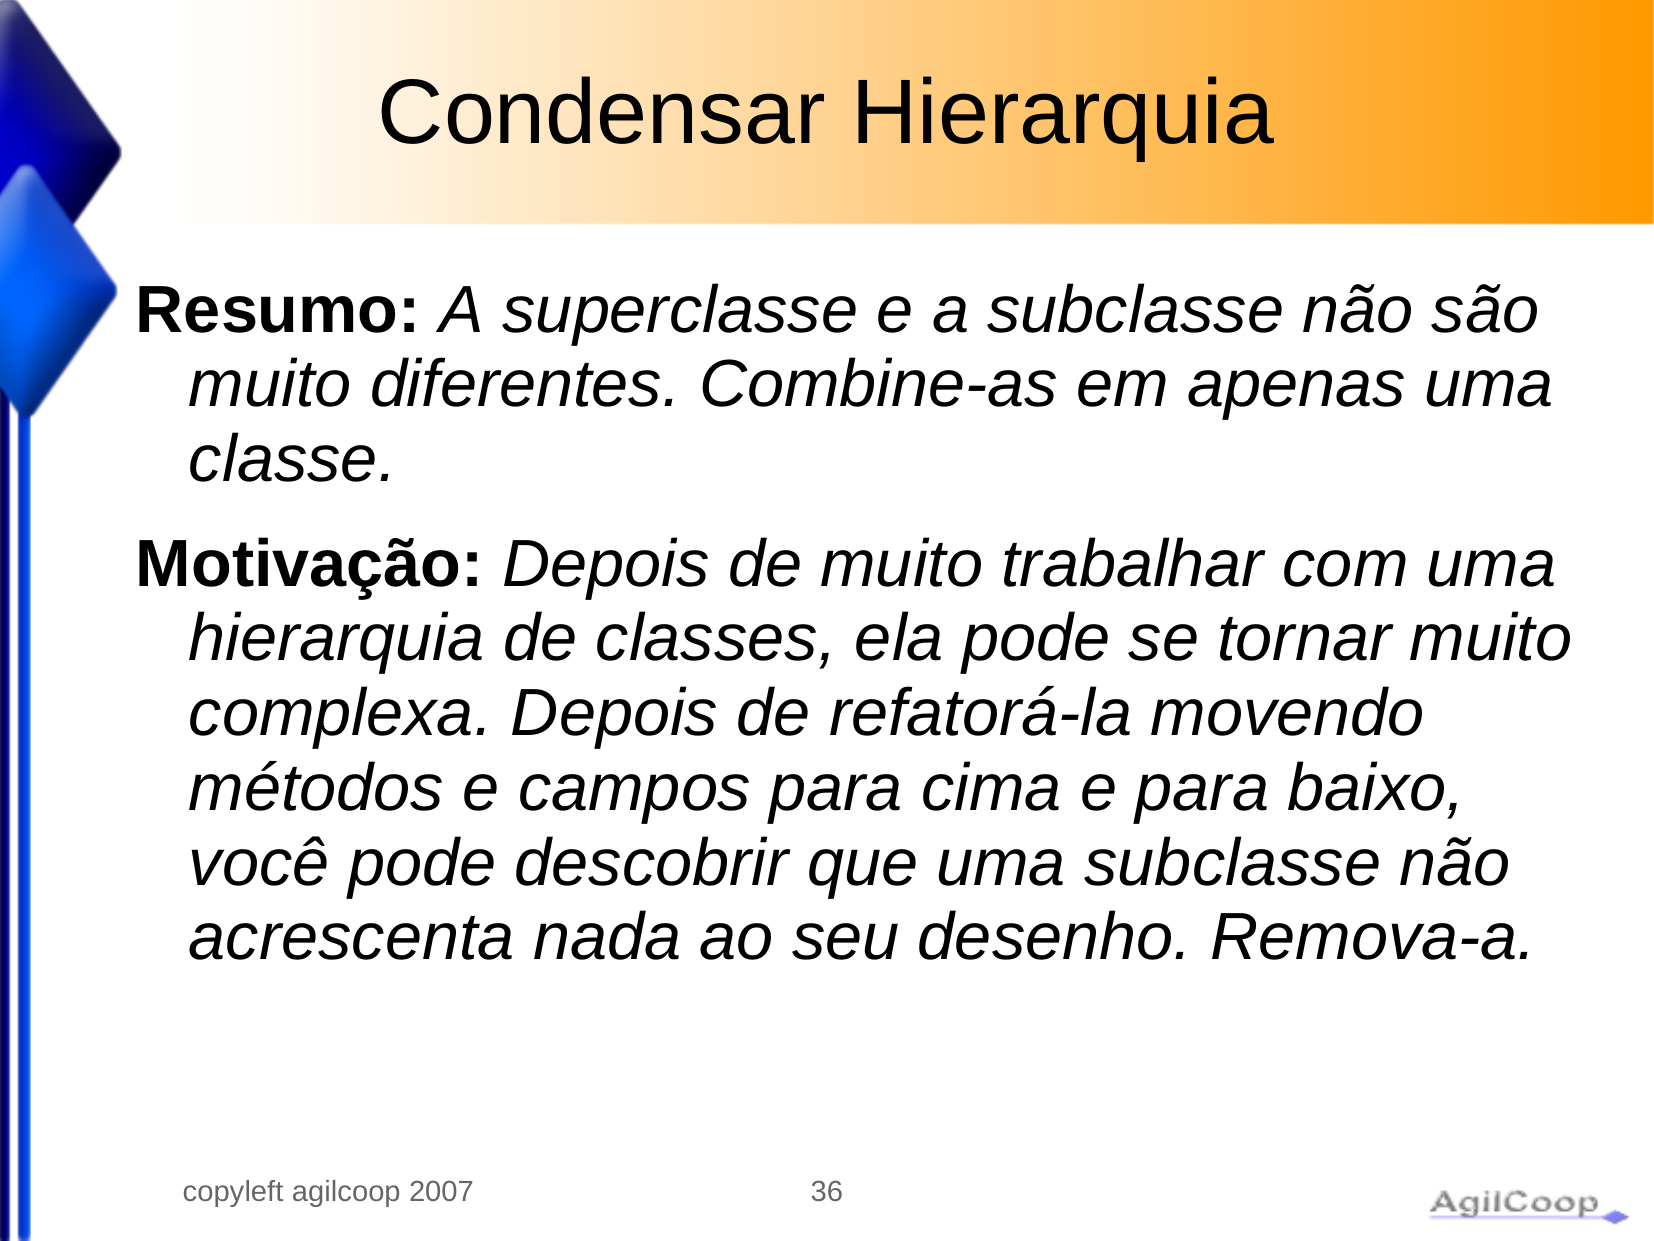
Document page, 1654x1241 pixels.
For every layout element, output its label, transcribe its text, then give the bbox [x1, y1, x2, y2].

picture [0, 0, 1654, 1241]
list Resumo: A superclasse e a subclasse não são muito diferentes. Combine-as em apenas uma classe. Motivação: Depois de muito trabalhar com uma hierarquia de classes, ela pode se tornar muito complexa. Depois de refatorá-la movendo métodos e campos para cima e para baixo, você pode descobrir que uma subclasse não acrescenta nada ao seu desenho. Remova-a. [118, 271, 1607, 1123]
title Condensar Hierarquia [82, 8, 1571, 216]
